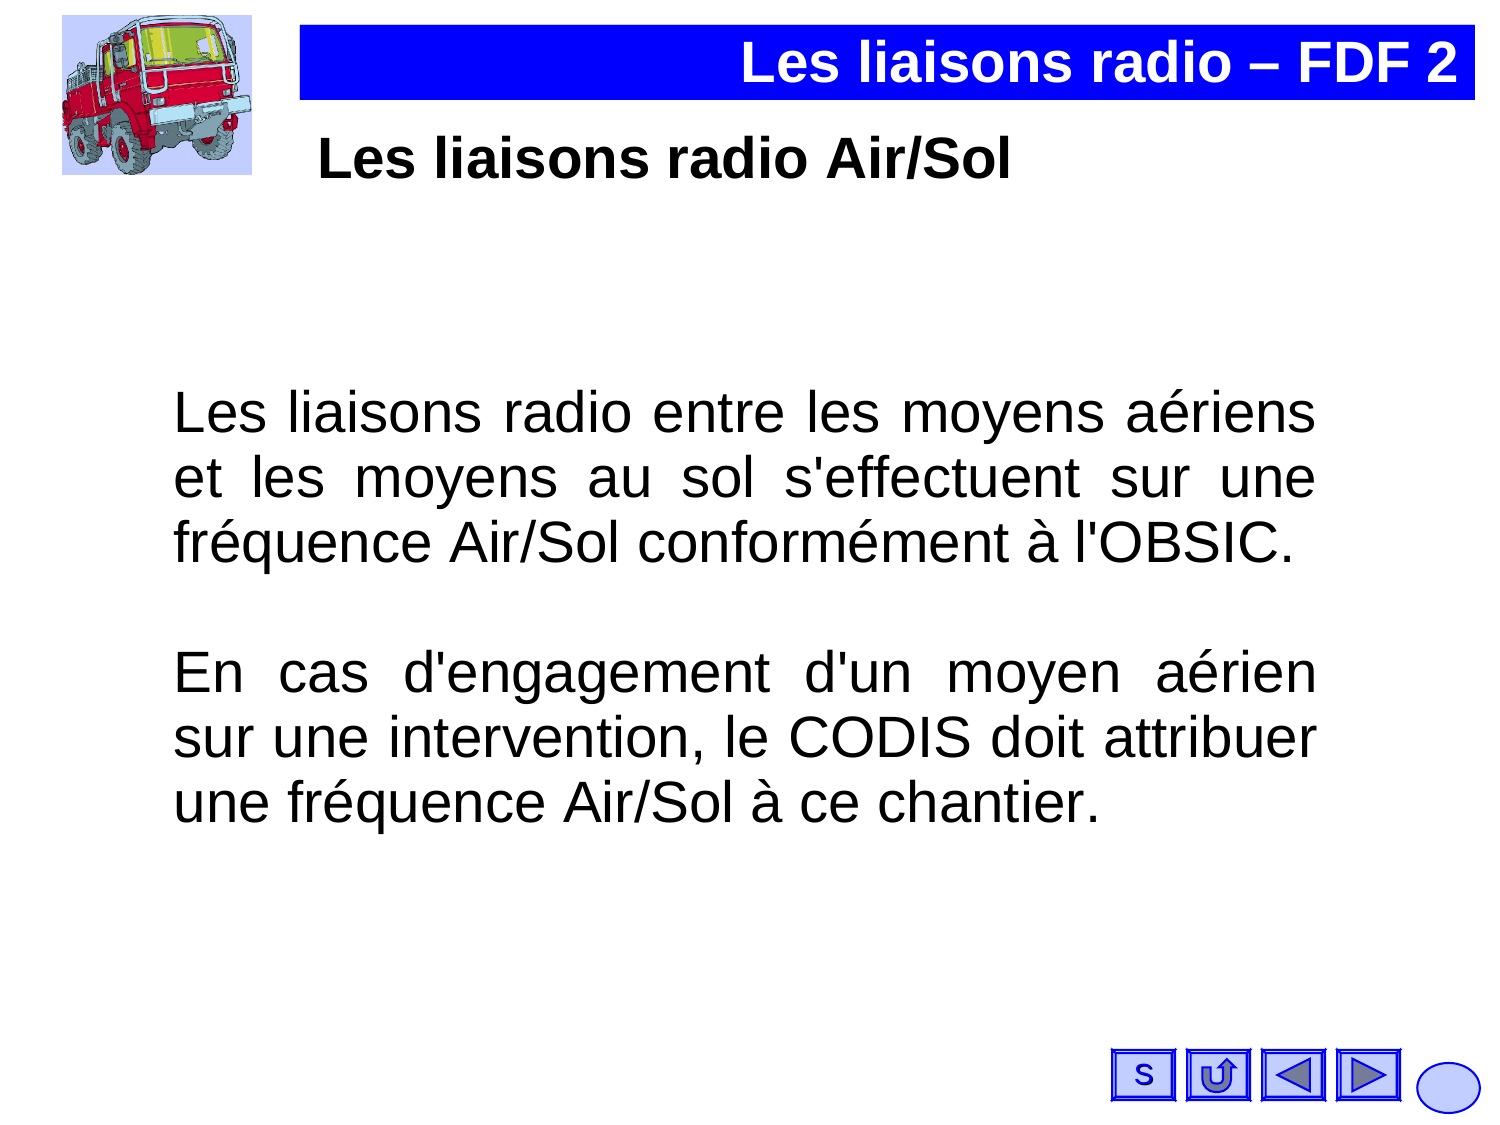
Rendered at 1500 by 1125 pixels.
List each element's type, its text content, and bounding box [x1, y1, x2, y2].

text_box Les liaisons radio Air/Sol [302, 118, 1030, 199]
text_box Les liaisons radio – FDF 2 [299, 24, 1475, 100]
text_box [1417, 1062, 1480, 1114]
text_box Les liaisons radio entre les moyens aériens et les moyens au sol s'effectuent sur une fréquence Air/Sol conformément à l'OBSIC. En cas d'engagement d'un moyen aérien sur une intervention, le CODIS doit attribuer une fréquence Air/Sol à ce chantier. [158, 372, 1334, 843]
